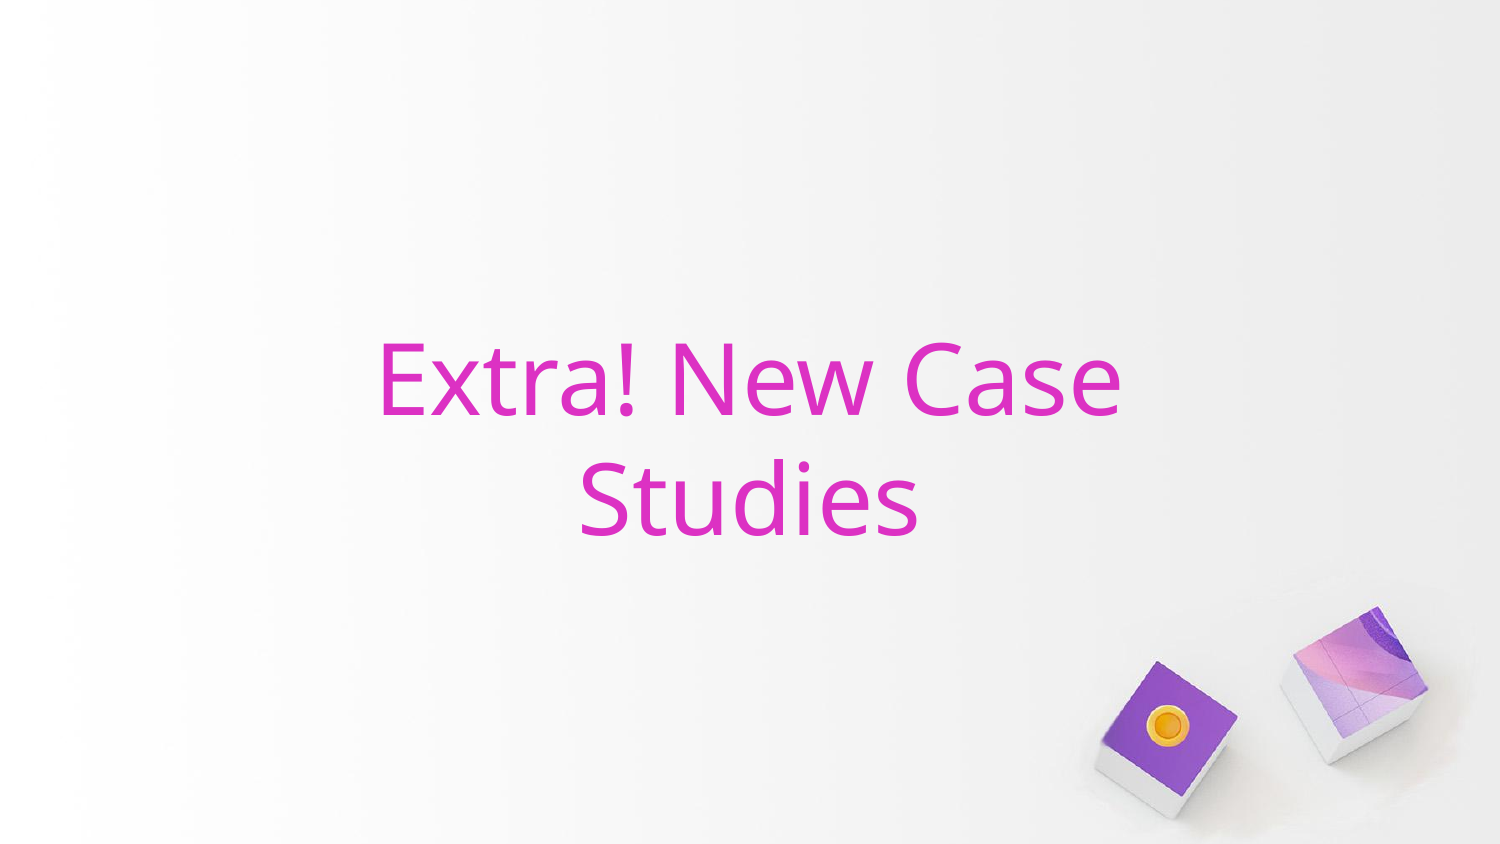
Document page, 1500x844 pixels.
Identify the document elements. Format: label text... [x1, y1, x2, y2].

picture [0, 0, 1500, 844]
title Extra! New Case Studies [280, 300, 1220, 450]
